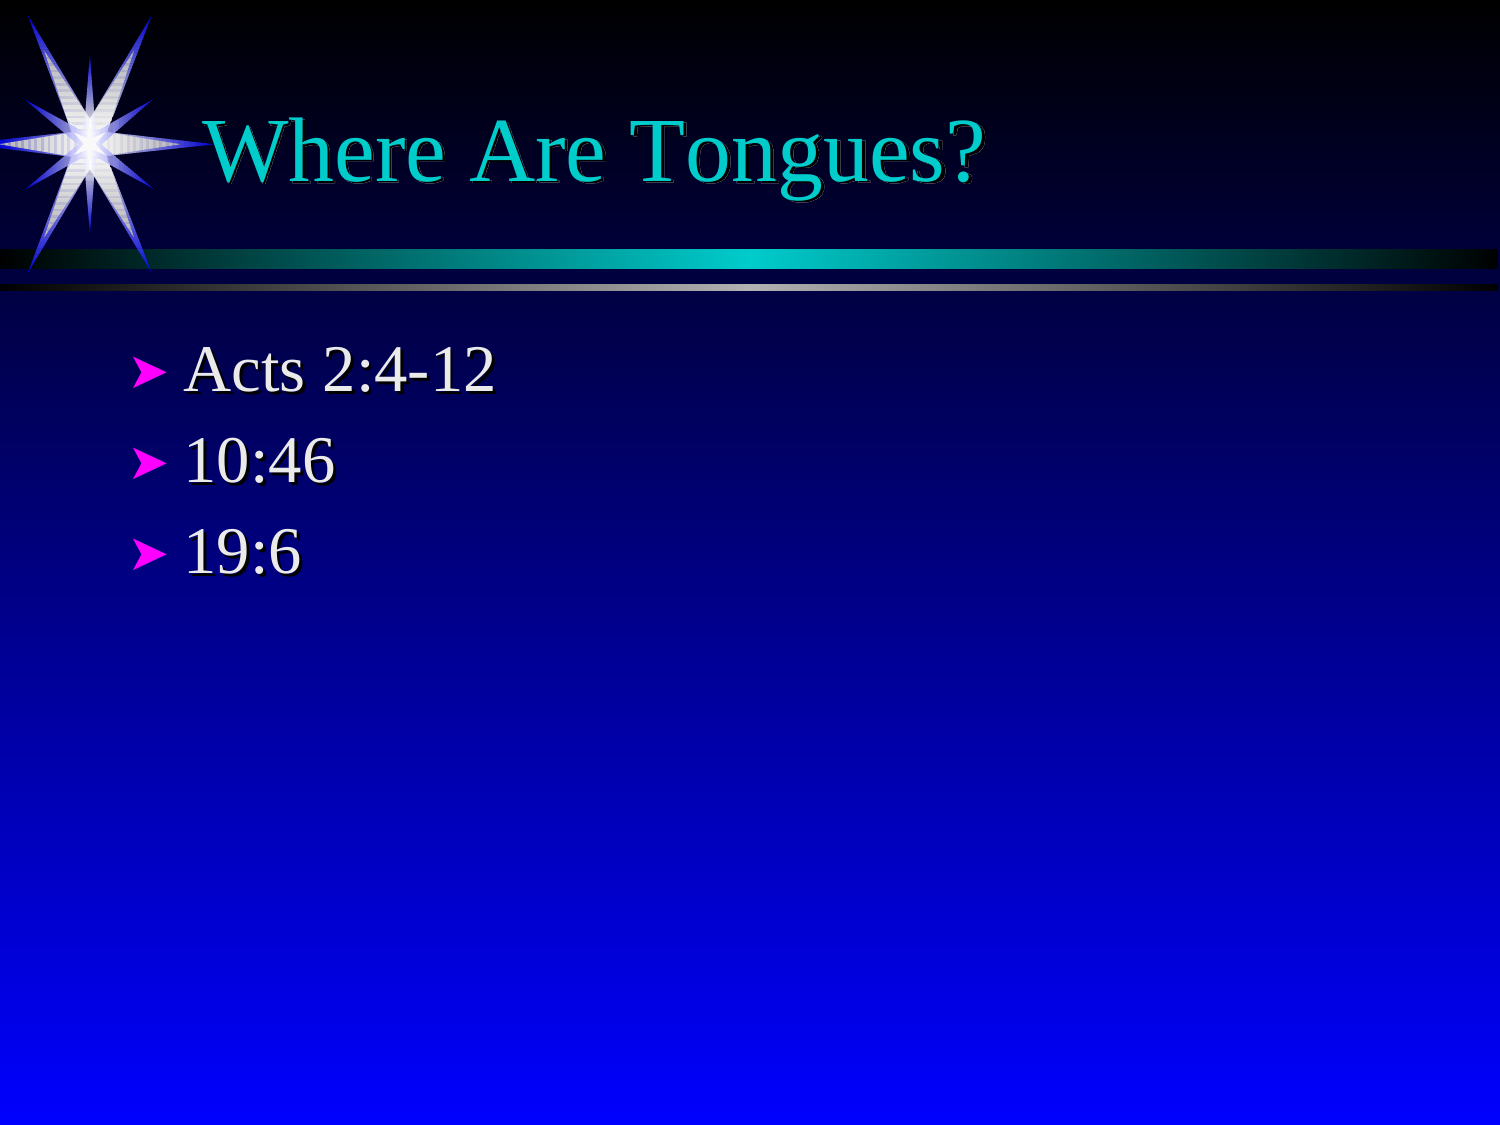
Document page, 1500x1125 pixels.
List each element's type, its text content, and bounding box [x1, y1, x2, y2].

list Acts 2:4-12 10:46 19:6 [112, 324, 1388, 596]
title Where Are Tongues? [187, 56, 1463, 244]
